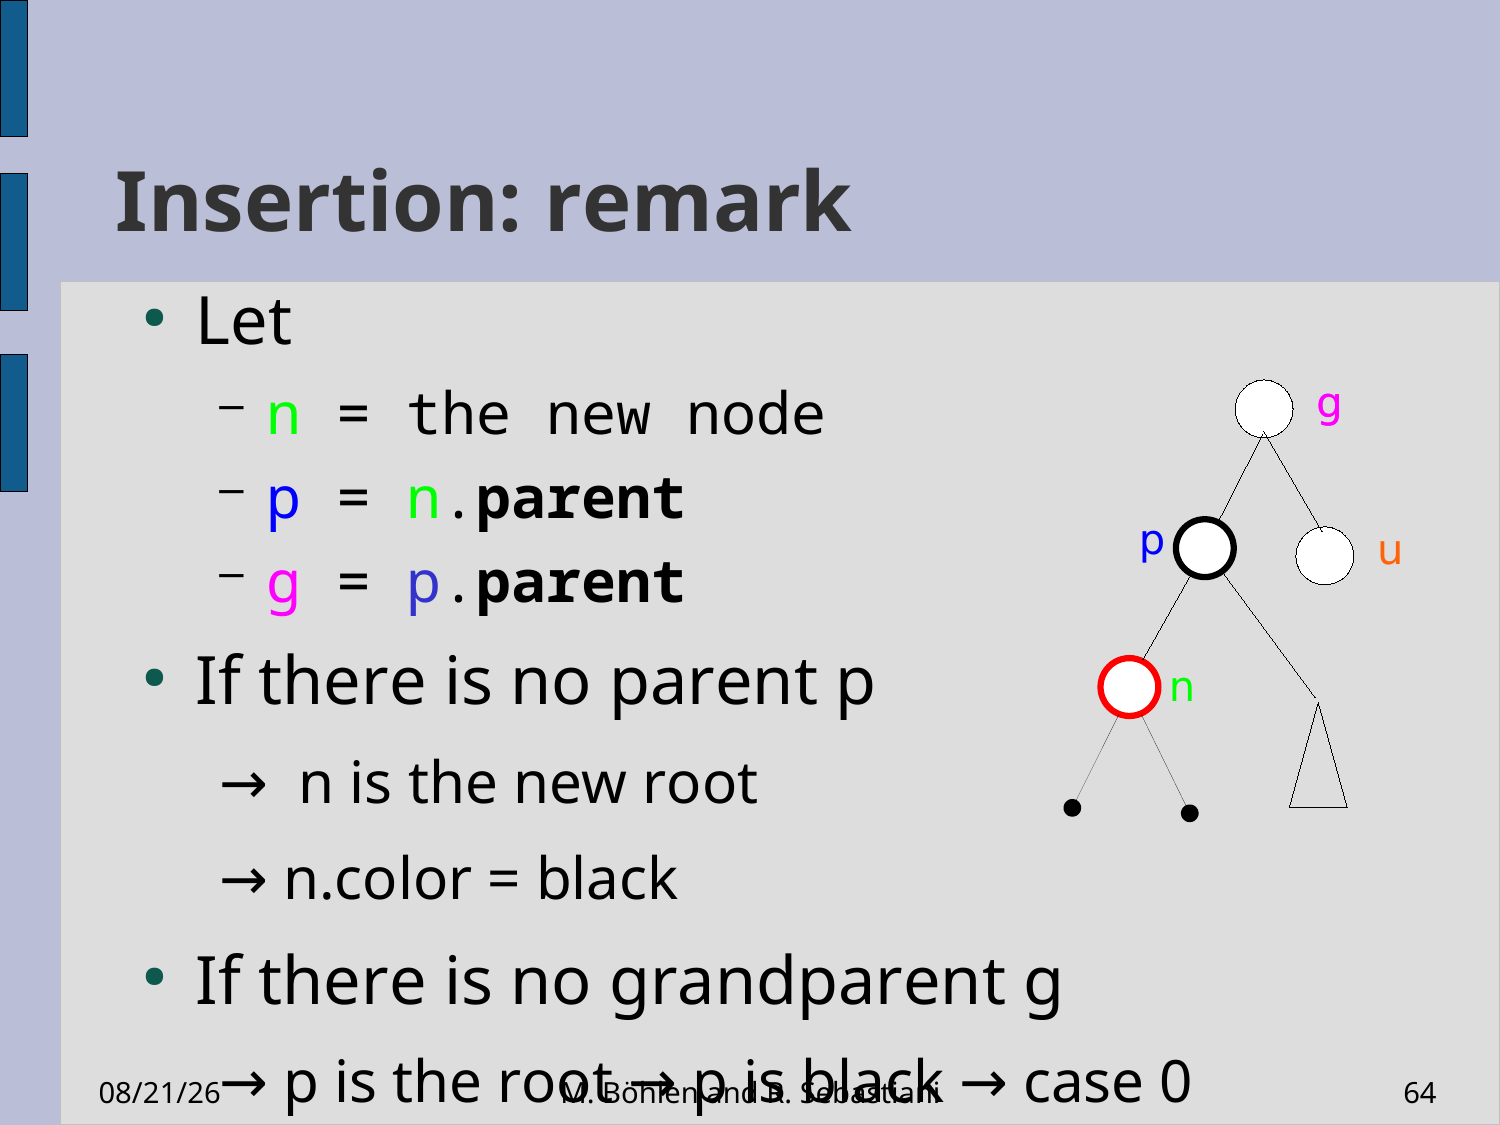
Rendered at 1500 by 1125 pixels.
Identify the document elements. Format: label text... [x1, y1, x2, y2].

text_box u [1362, 518, 1419, 582]
text_box p [1124, 508, 1231, 577]
text_box [1295, 526, 1354, 585]
text_box [1100, 658, 1154, 716]
text_box g [1301, 371, 1358, 435]
text_box n [1154, 654, 1211, 719]
title Insertion: remark [100, 60, 1382, 264]
list Let n = the new node p = n.parent g = p.parent If there is no parent p → n is the new root → n.color = black If there is no grandparent g → p is the root → p is black → case 0 [110, 265, 1392, 1074]
text_box [1235, 379, 1294, 438]
